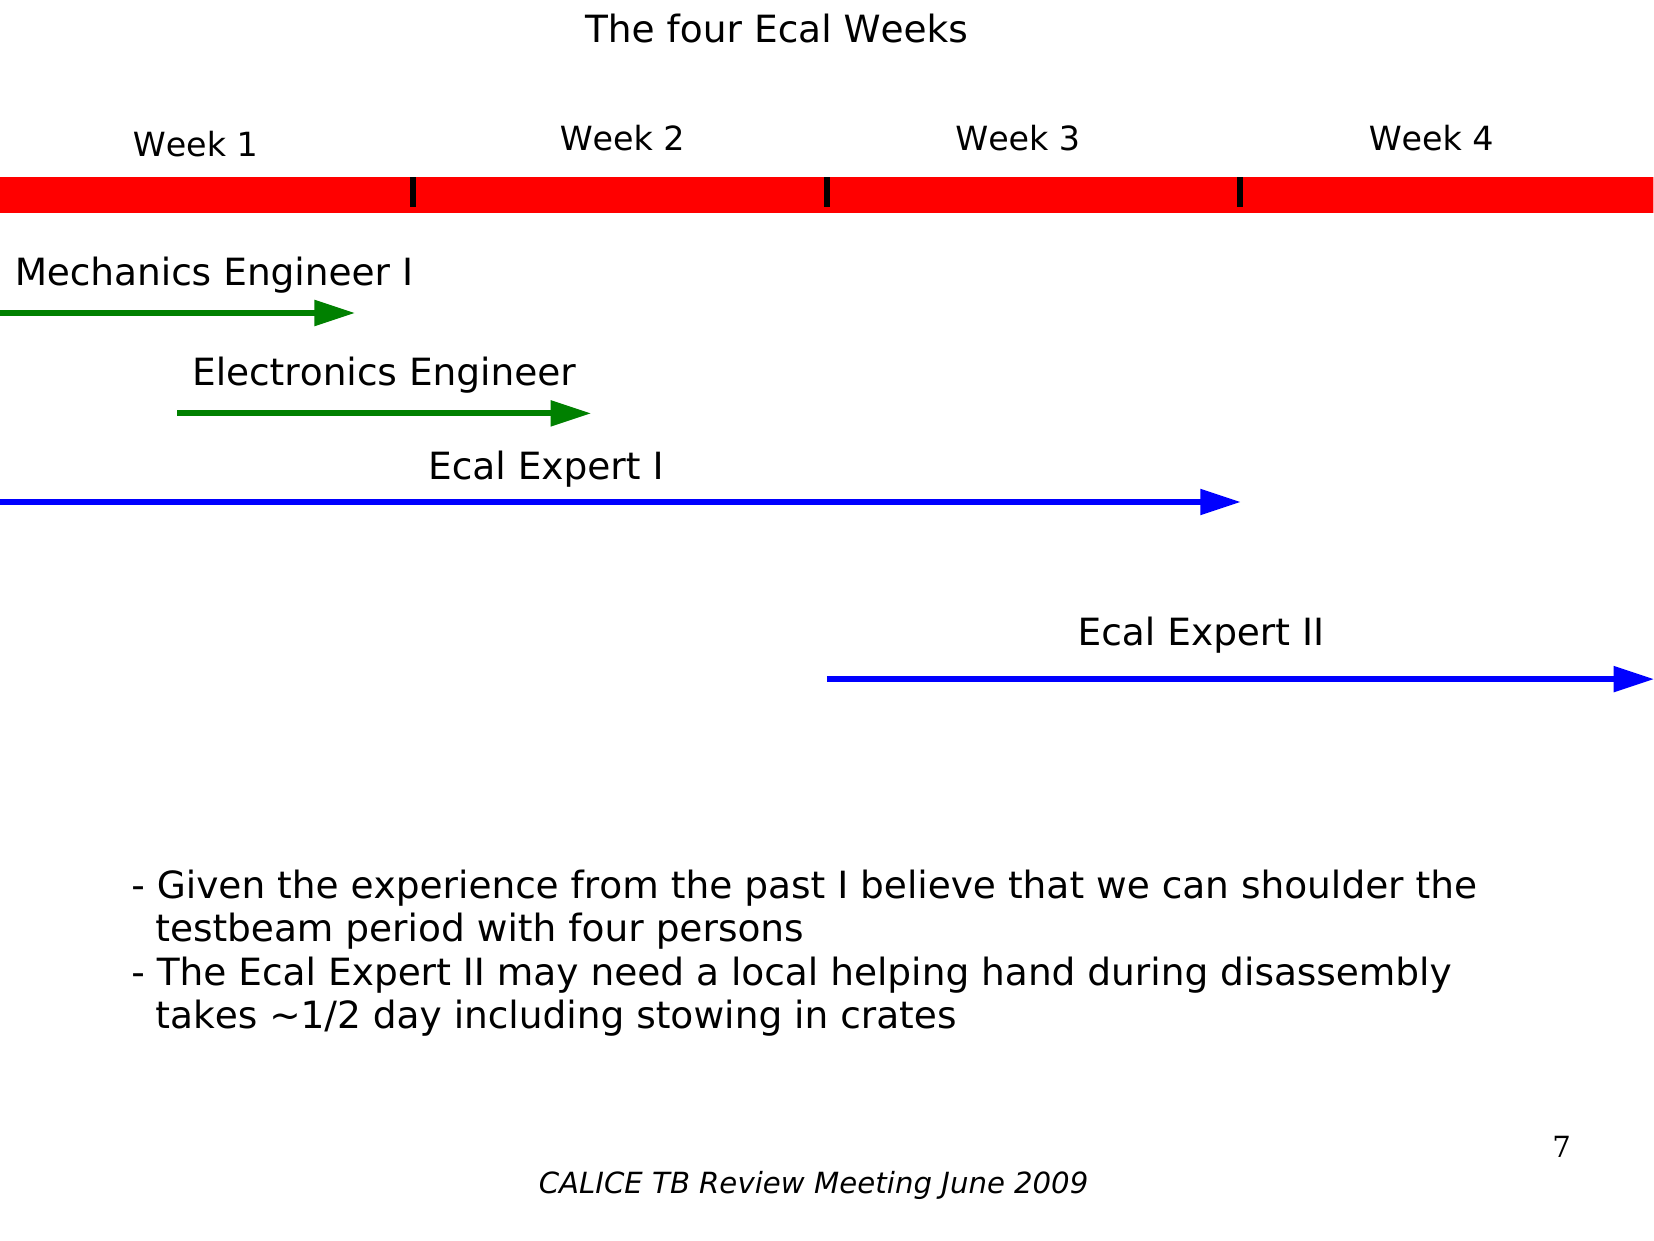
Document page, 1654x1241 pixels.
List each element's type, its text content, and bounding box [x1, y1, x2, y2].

text_box Ecal Expert I [413, 437, 674, 497]
text_box Week 4 [1354, 112, 1506, 166]
text_box Week 3 [940, 112, 1093, 166]
text_box - Given the experience from the past I believe that we can shoulder the testbeam period with four persons - The Ecal Expert II may need a local helping hand during disassembly takes ~1/2 day including stowing in crates [116, 856, 1465, 1046]
text_box Electronics Engineer [177, 343, 583, 402]
text_box The four Ecal Weeks [570, 0, 975, 60]
text_box Ecal Expert II [1062, 603, 1334, 662]
text_box Mechanics Engineer I [0, 242, 420, 302]
text_box Week 2 [544, 112, 697, 166]
text_box Week 1 [118, 118, 271, 172]
